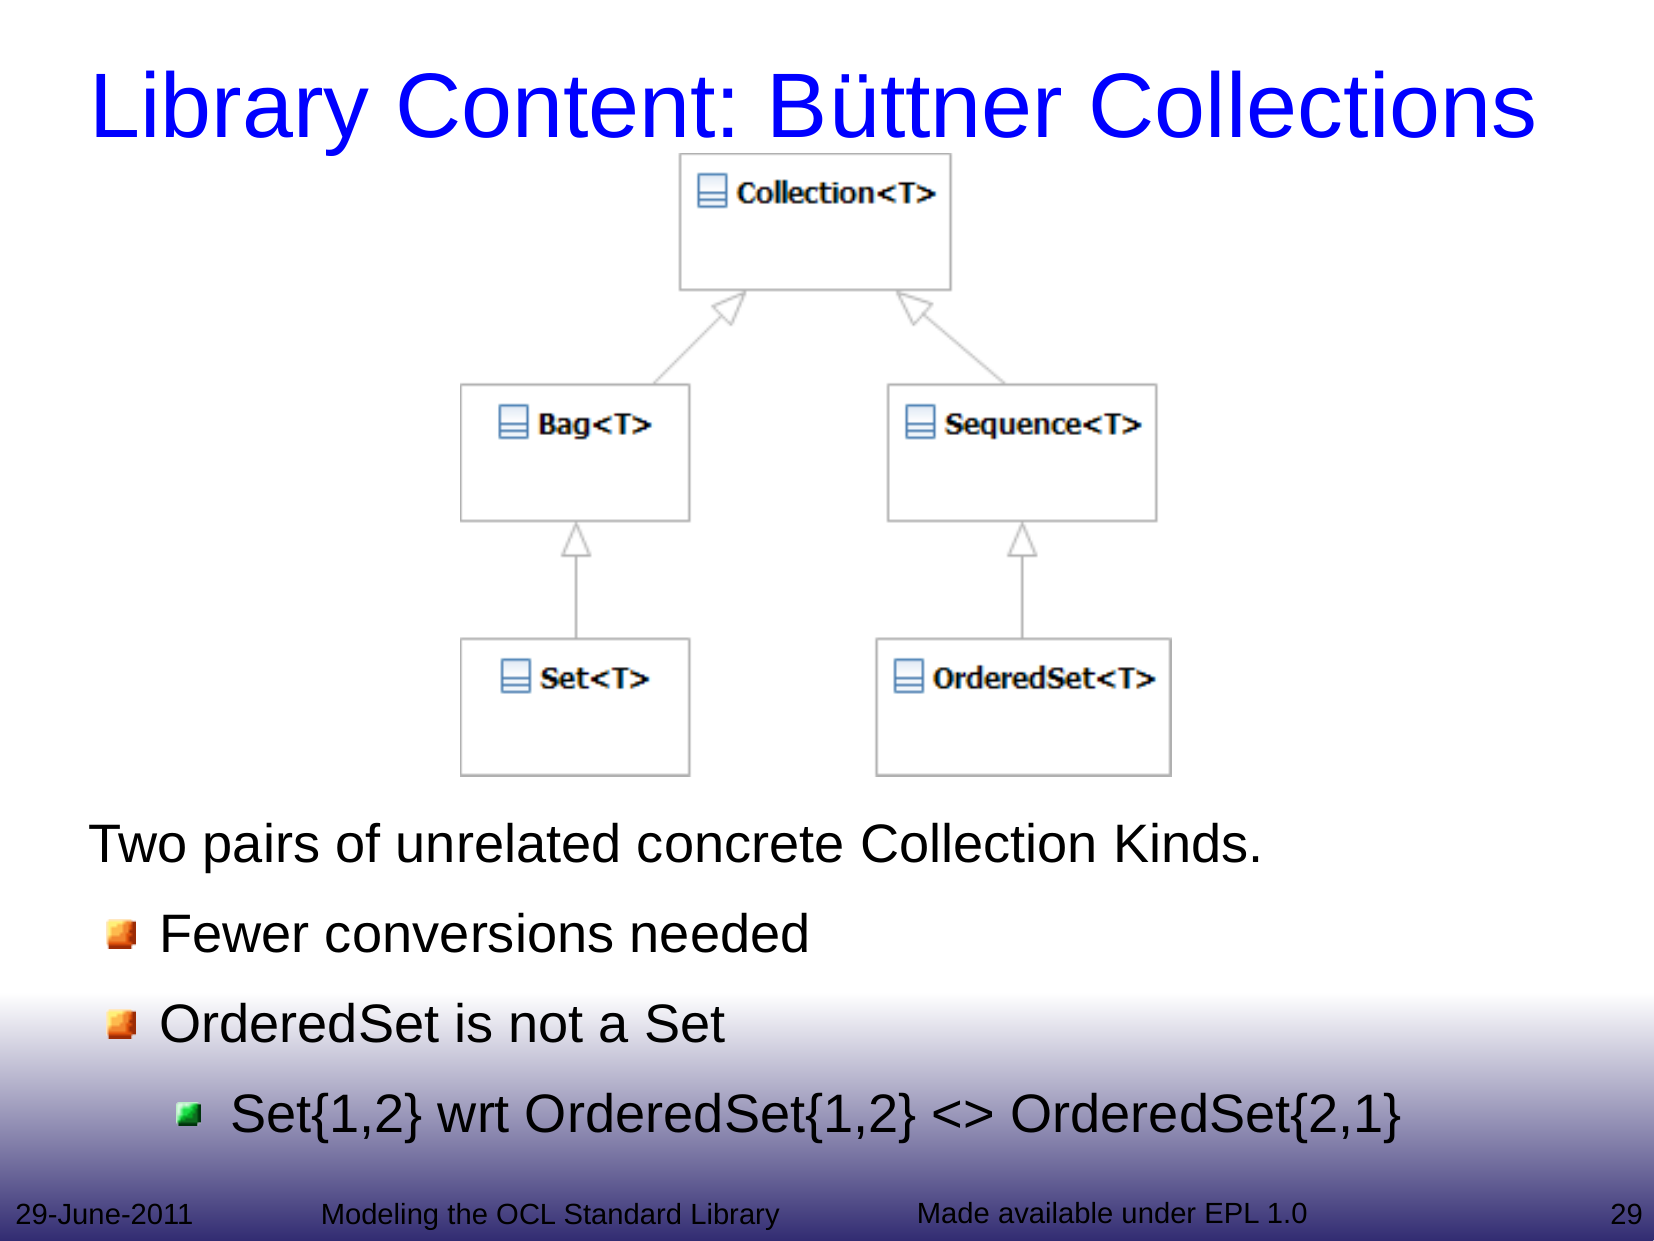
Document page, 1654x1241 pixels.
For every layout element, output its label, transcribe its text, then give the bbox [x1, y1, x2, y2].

title Library Content: Büttner Collections [82, 49, 1571, 162]
list Two pairs of unrelated concrete Collection Kinds. Fewer conversions needed OrderedSet is not a Set Set{1,2} wrt OrderedSet{1,2} <> OrderedSet{2,1} [88, 813, 1577, 1145]
picture [460, 153, 1172, 777]
